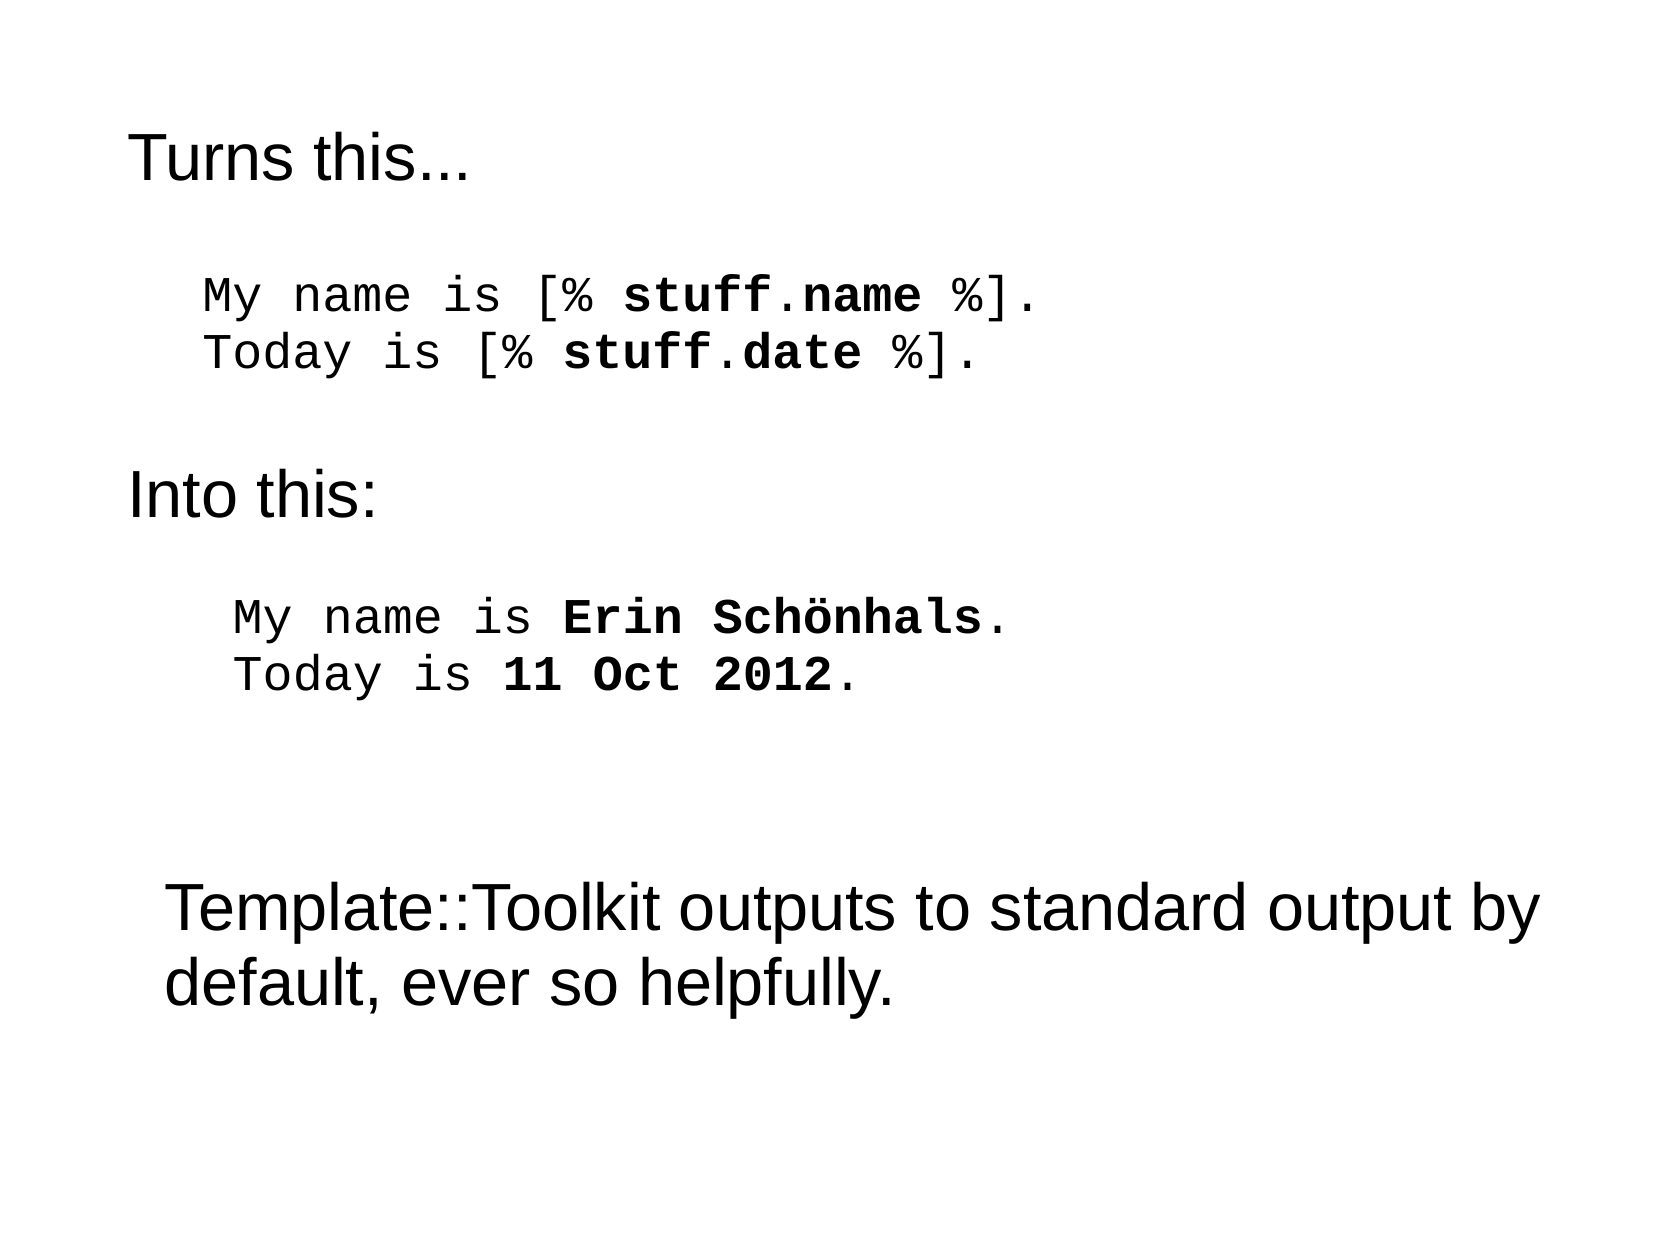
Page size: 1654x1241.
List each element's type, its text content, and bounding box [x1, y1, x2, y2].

text_box Into this: [112, 450, 395, 540]
text_box Template::Toolkit outputs to standard output by default, ever so helpfully. [150, 862, 1563, 1027]
text_box My name is Erin Schönhals. Today is 11 Oct 2012. [217, 584, 1088, 713]
text_box Turns this... [112, 112, 489, 203]
text_box My name is [% stuff.name %]. Today is [% stuff.date %]. [187, 262, 1058, 391]
